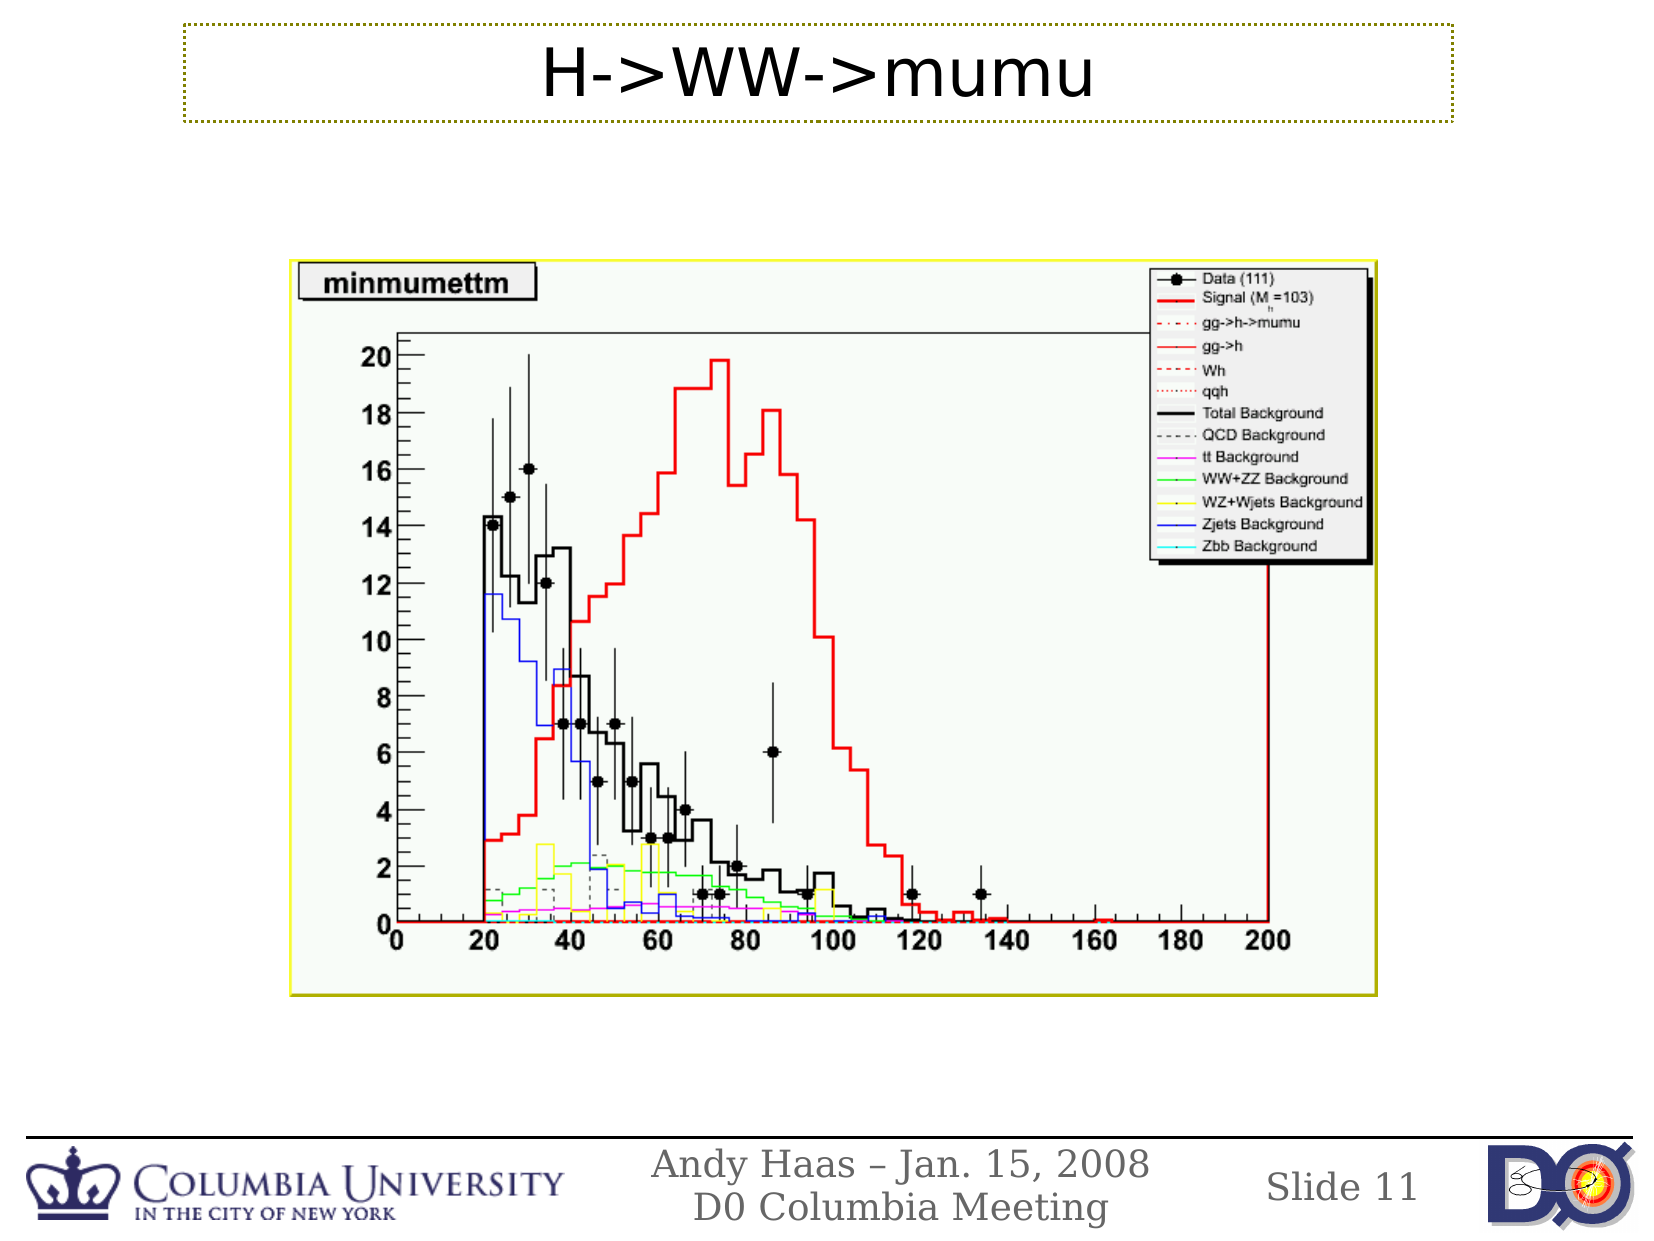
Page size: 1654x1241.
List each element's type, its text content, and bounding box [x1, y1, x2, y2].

picture [289, 259, 1378, 997]
picture [26, 1146, 565, 1220]
title H->WW->mumu [184, 24, 1453, 122]
picture [1479, 1140, 1639, 1233]
